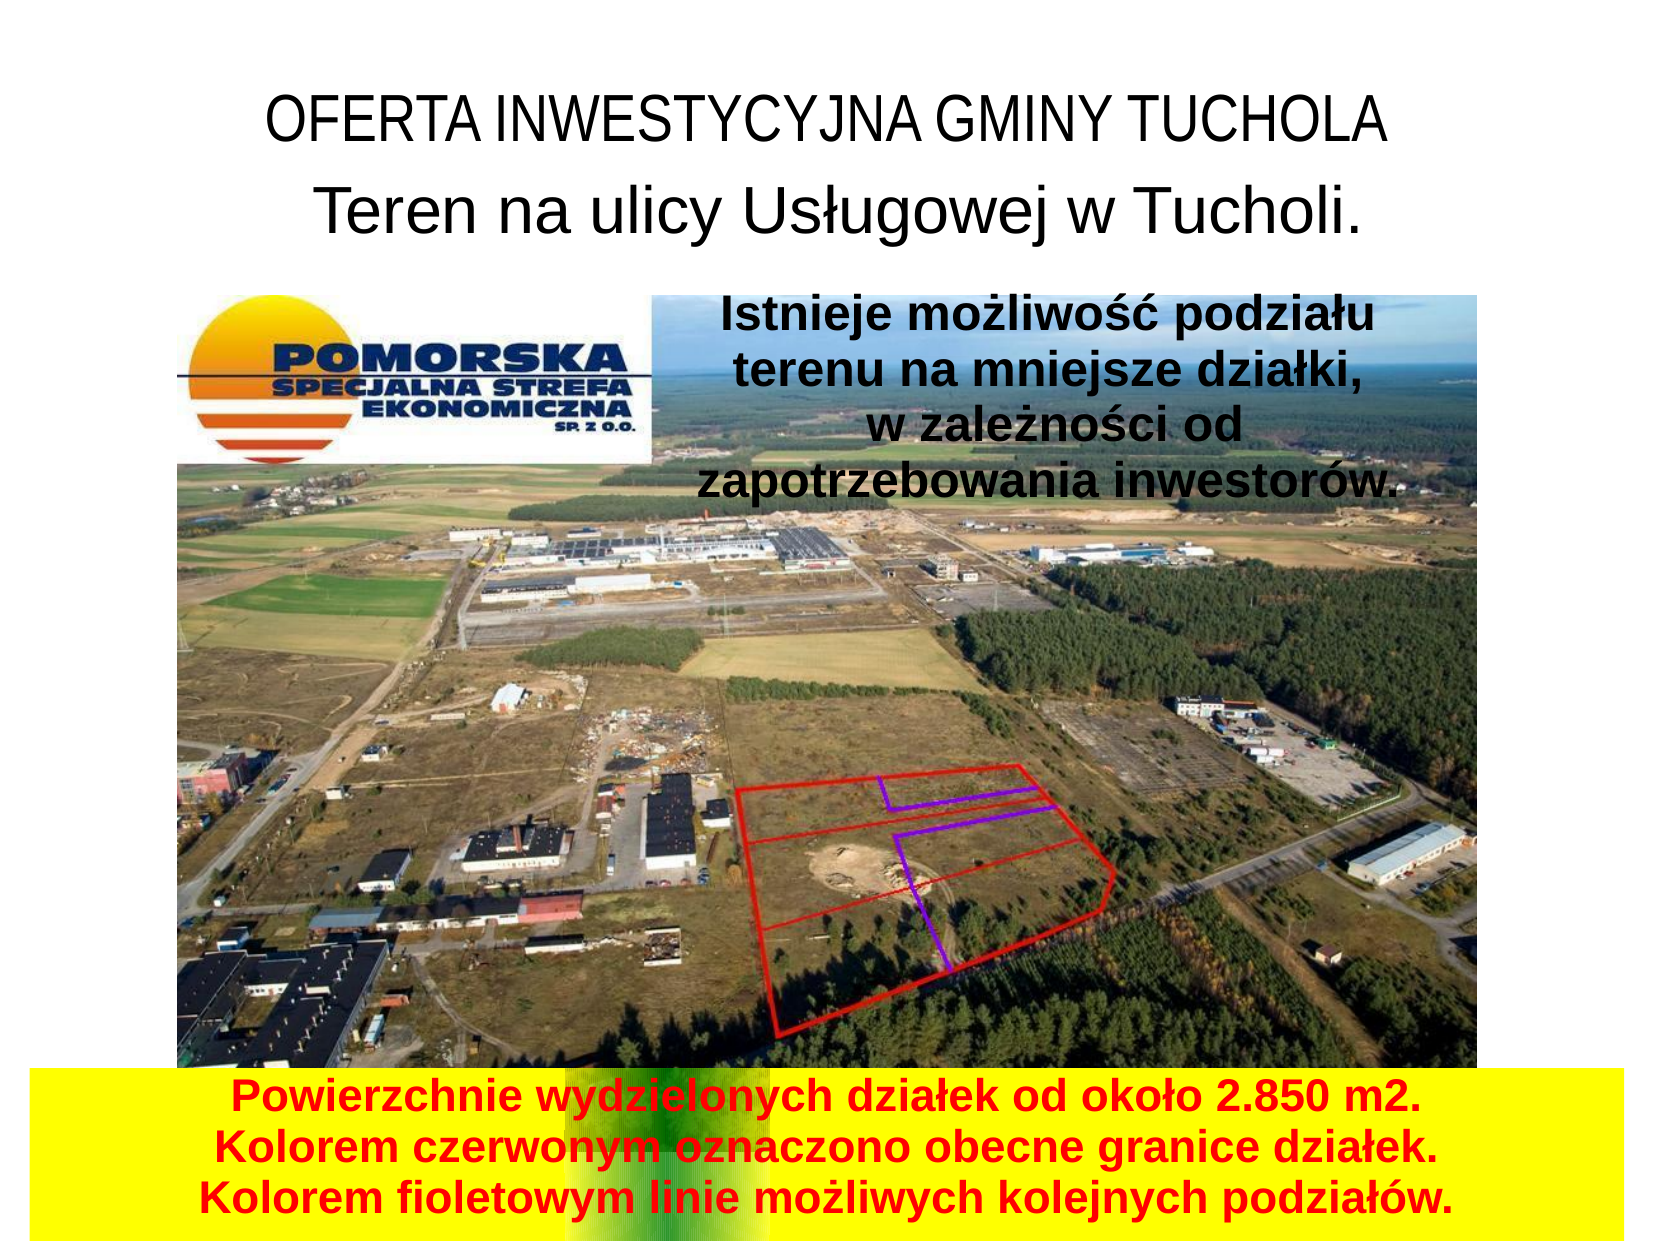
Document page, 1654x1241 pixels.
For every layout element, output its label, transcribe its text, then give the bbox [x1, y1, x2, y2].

title OFERTA INWESTYCYJNA GMINY TUCHOLA [82, 56, 1571, 173]
text_box Teren na ulicy Usługowej w Tucholi. [82, 173, 1595, 300]
picture [177, 300, 1477, 1068]
text_box Powierzchnie wydzielonych działek od około 2.850 m2. Kolorem czerwonym oznaczono obecne granice działek. Kolorem fioletowym linie możliwych kolejnych podziałów. [29, 1068, 1625, 1241]
text_box Istnieje możliwość podziału terenu na mniejsze działki, w zależności od zapotrzebowania inwestorów. [649, 300, 1447, 562]
